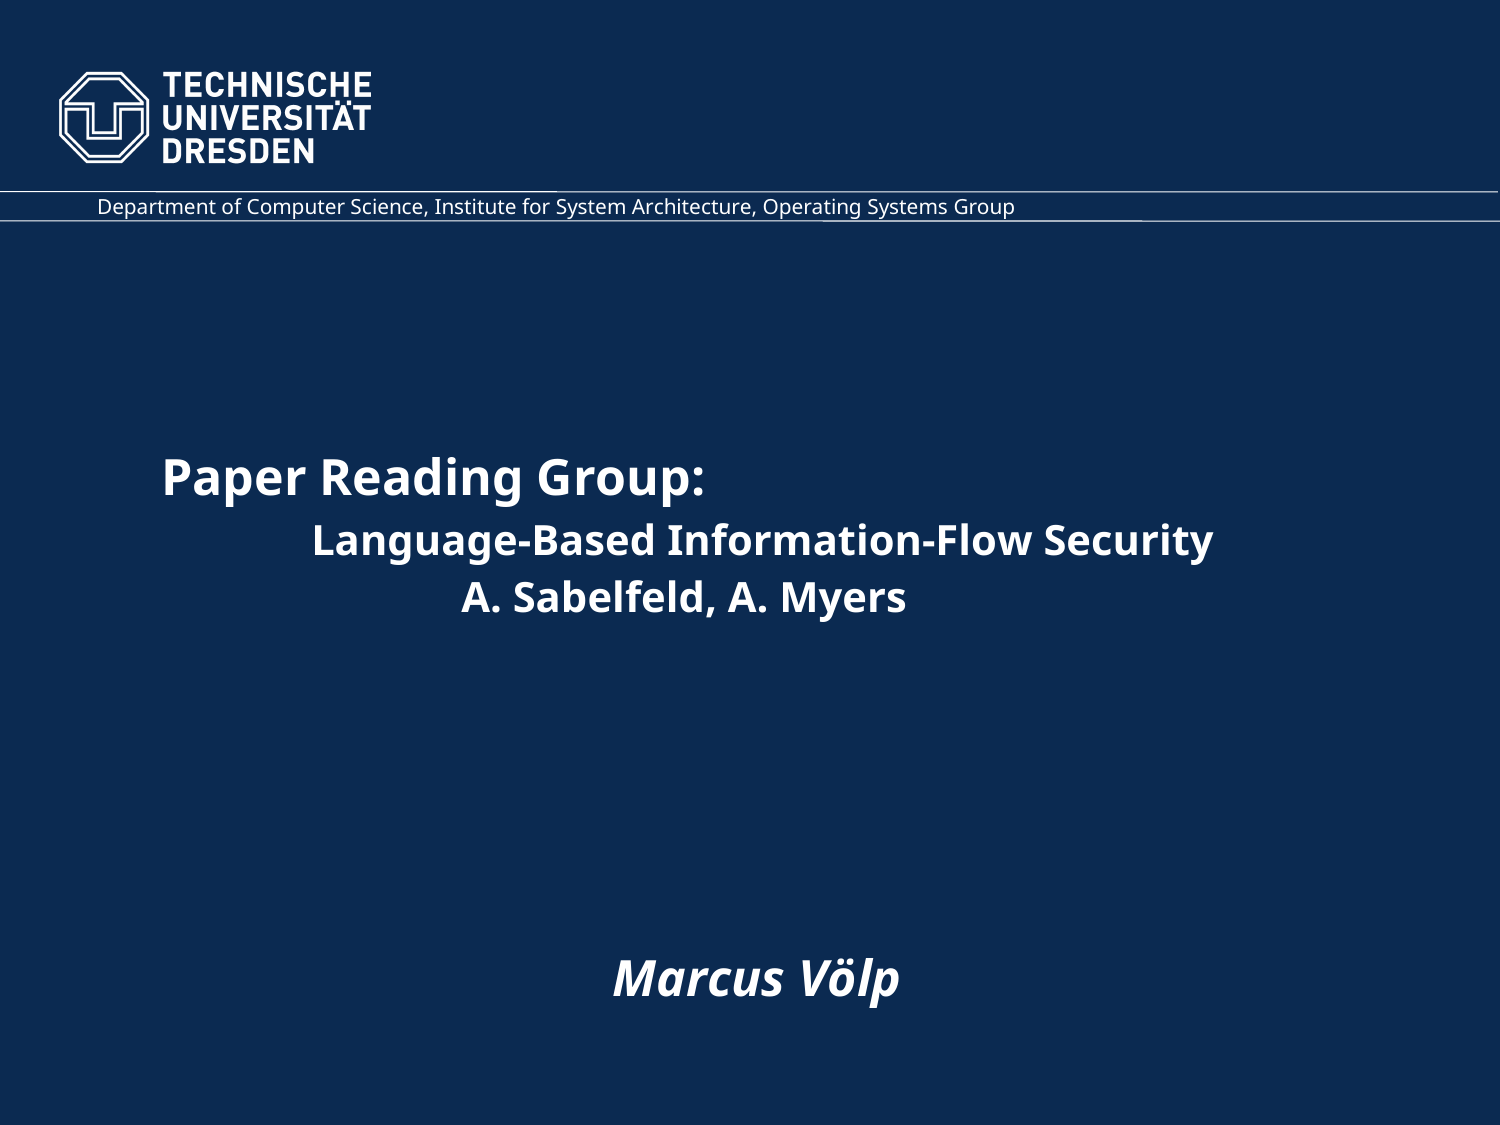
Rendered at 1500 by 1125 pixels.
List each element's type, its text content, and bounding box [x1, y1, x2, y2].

title Paper Reading Group: Language-Based Information-Flow Security A. Sabelfeld, A. Myers [161, 353, 1393, 722]
picture [58, 71, 371, 164]
subtitle Marcus Völp [162, 924, 1388, 1038]
